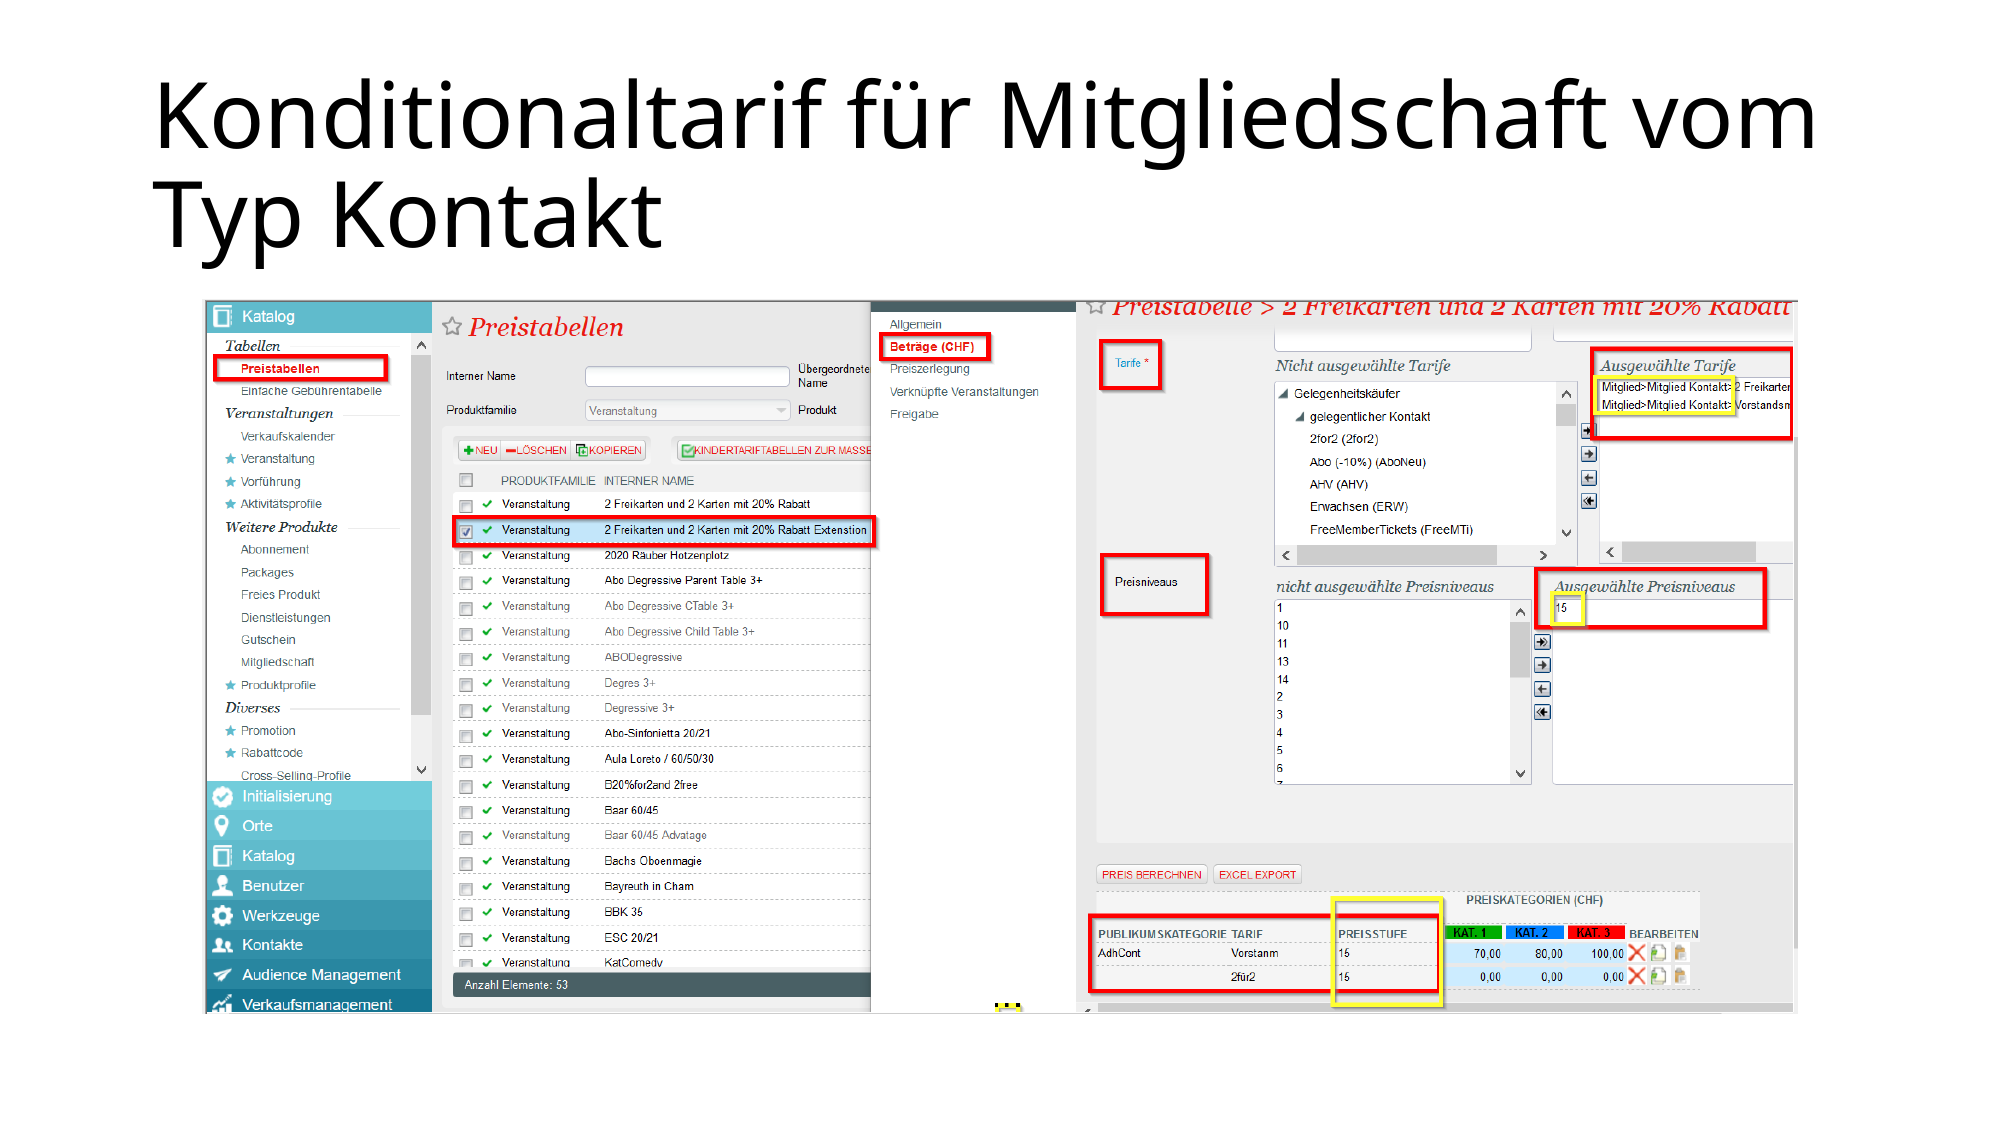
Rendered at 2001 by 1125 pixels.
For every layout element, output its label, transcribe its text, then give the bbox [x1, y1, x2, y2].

title Konditionaltarif für Mitgliedschaft vom Typ Kontakt [137, 59, 1863, 278]
picture [202, 299, 1798, 1014]
